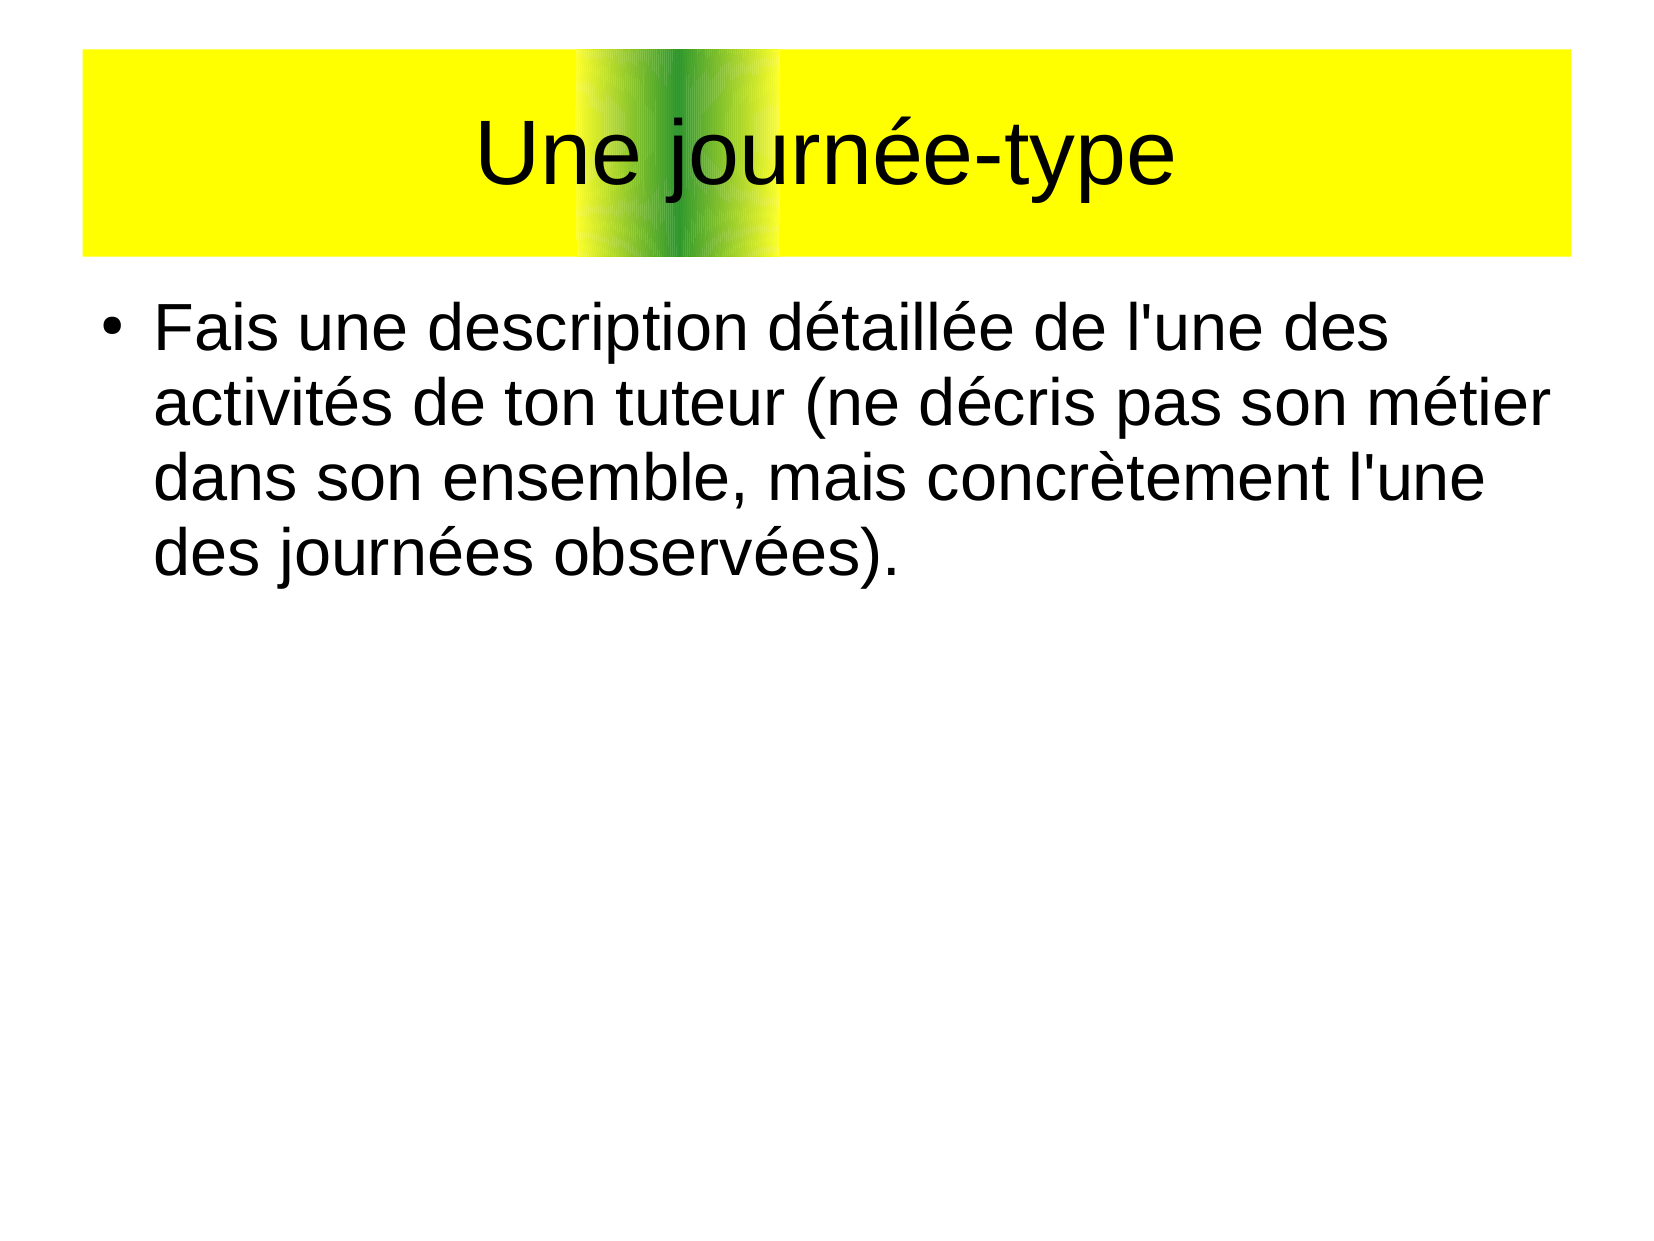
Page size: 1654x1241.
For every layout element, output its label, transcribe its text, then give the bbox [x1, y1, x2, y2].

list Fais une description détaillée de l'une des activités de ton tuteur (ne décris pas son métier dans son ensemble, mais concrètement l'une des journées observées). [82, 290, 1571, 1010]
title Une journée-type [82, 49, 1571, 257]
